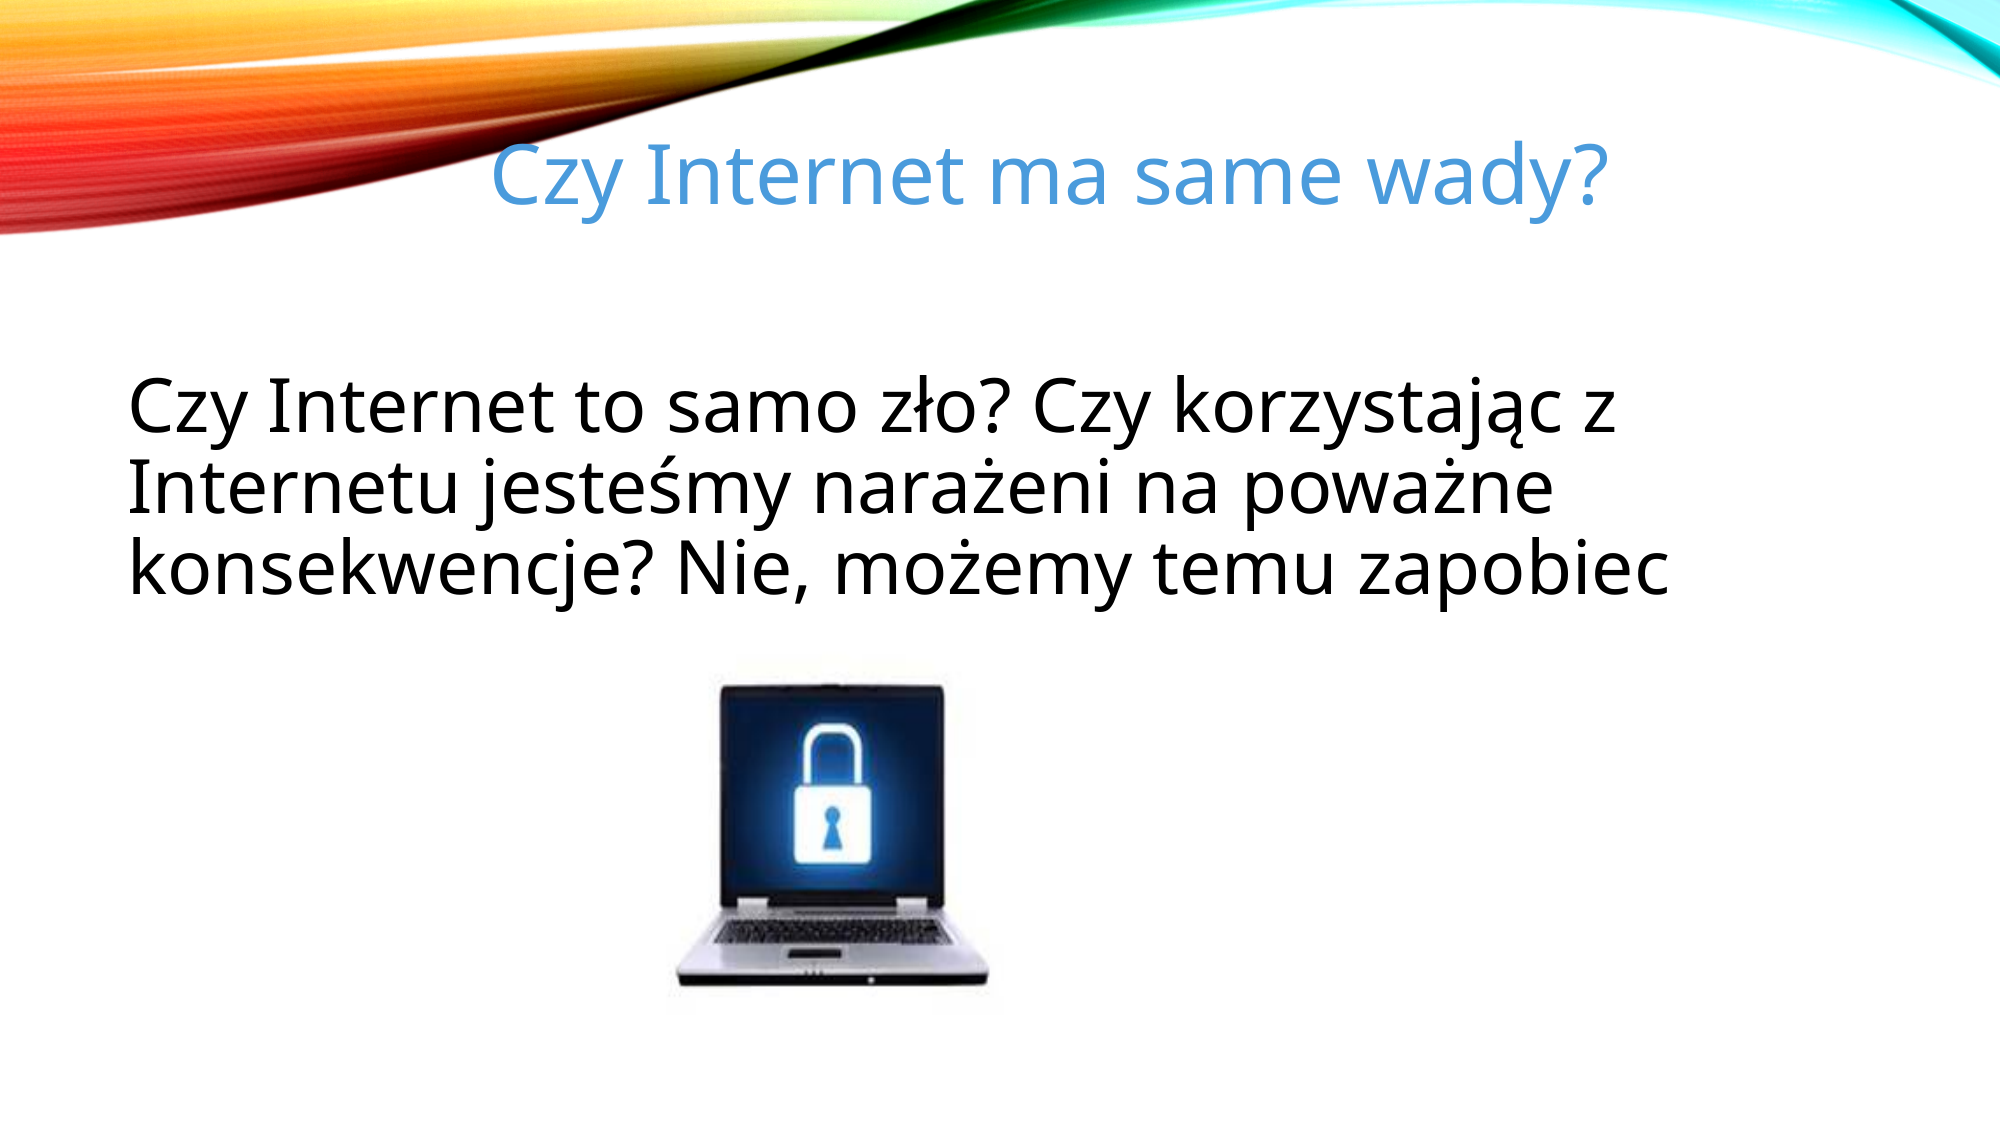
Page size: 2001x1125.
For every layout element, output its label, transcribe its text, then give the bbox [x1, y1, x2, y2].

list Czy Internet to samo zło? Czy korzystając z Internetu jesteśmy narażeni na poważne konsekwencje? Nie, możemy temu zapobiec! [112, 360, 1888, 1021]
picture [597, 621, 1060, 1040]
title Czy Internet ma same wady? [474, 125, 1888, 338]
